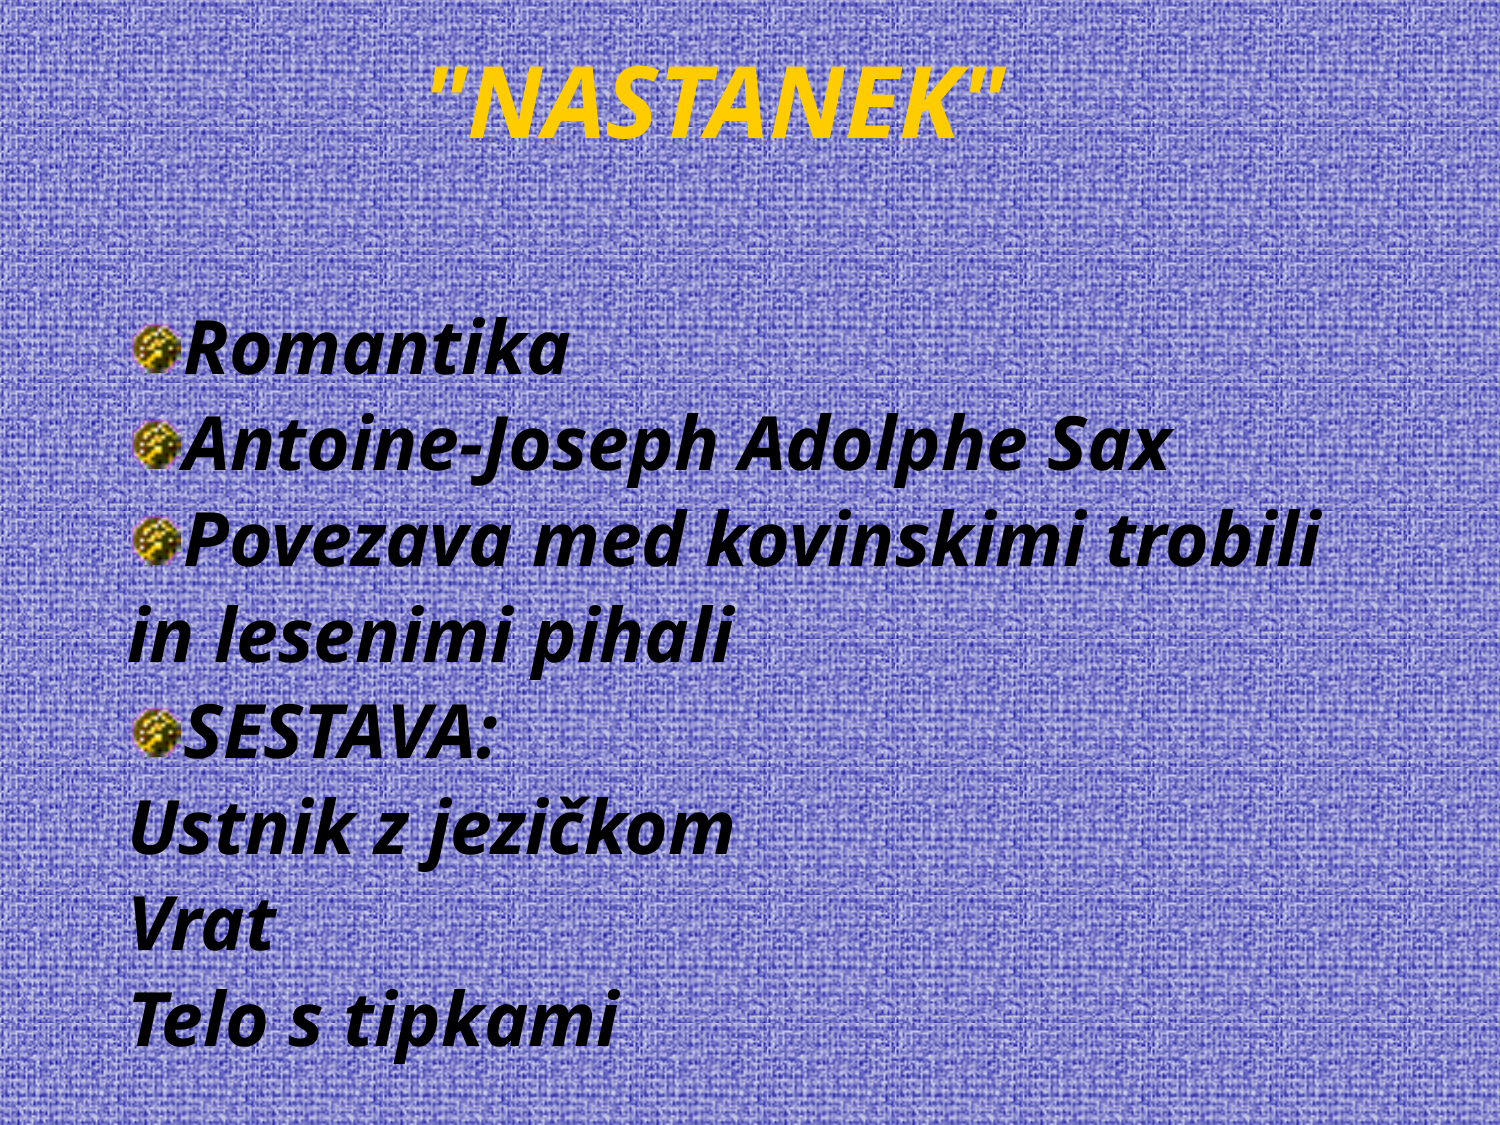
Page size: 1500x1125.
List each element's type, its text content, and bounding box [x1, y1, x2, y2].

list Romantika Antoine-Joseph Adolphe Sax Povezava med kovinskimi trobili in lesenimi pihali SESTAVA: Ustnik z jezičkom Vrat Telo s tipkami [112, 302, 1463, 1045]
picture [0, 0, 1500, 1125]
text_box "NASTANEK" [348, 31, 1081, 254]
